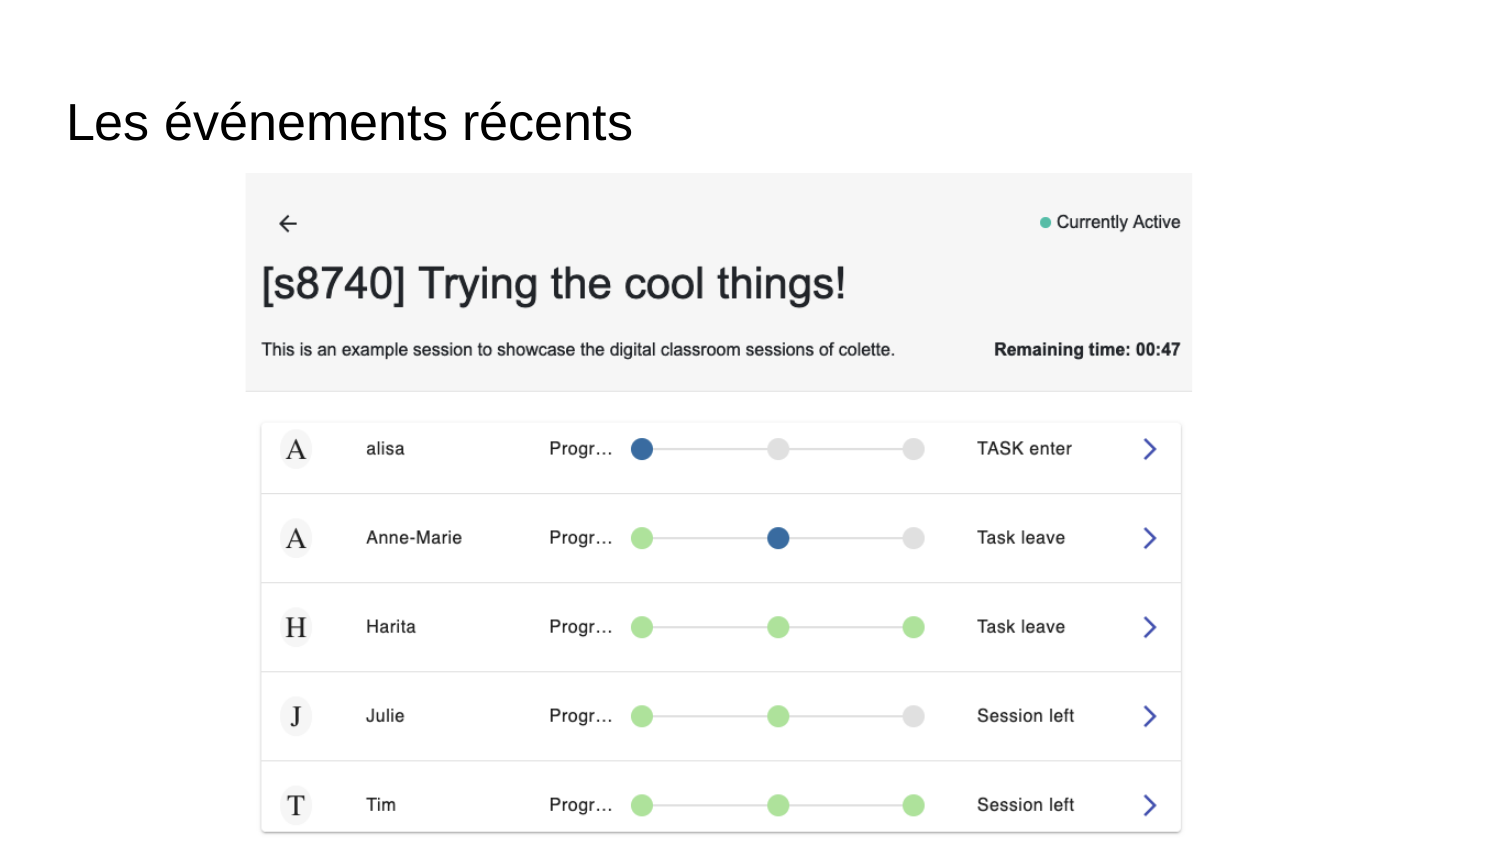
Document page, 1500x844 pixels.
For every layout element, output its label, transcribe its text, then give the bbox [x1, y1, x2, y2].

picture [245, 173, 1193, 844]
title Les événements récents [51, 72, 1449, 167]
